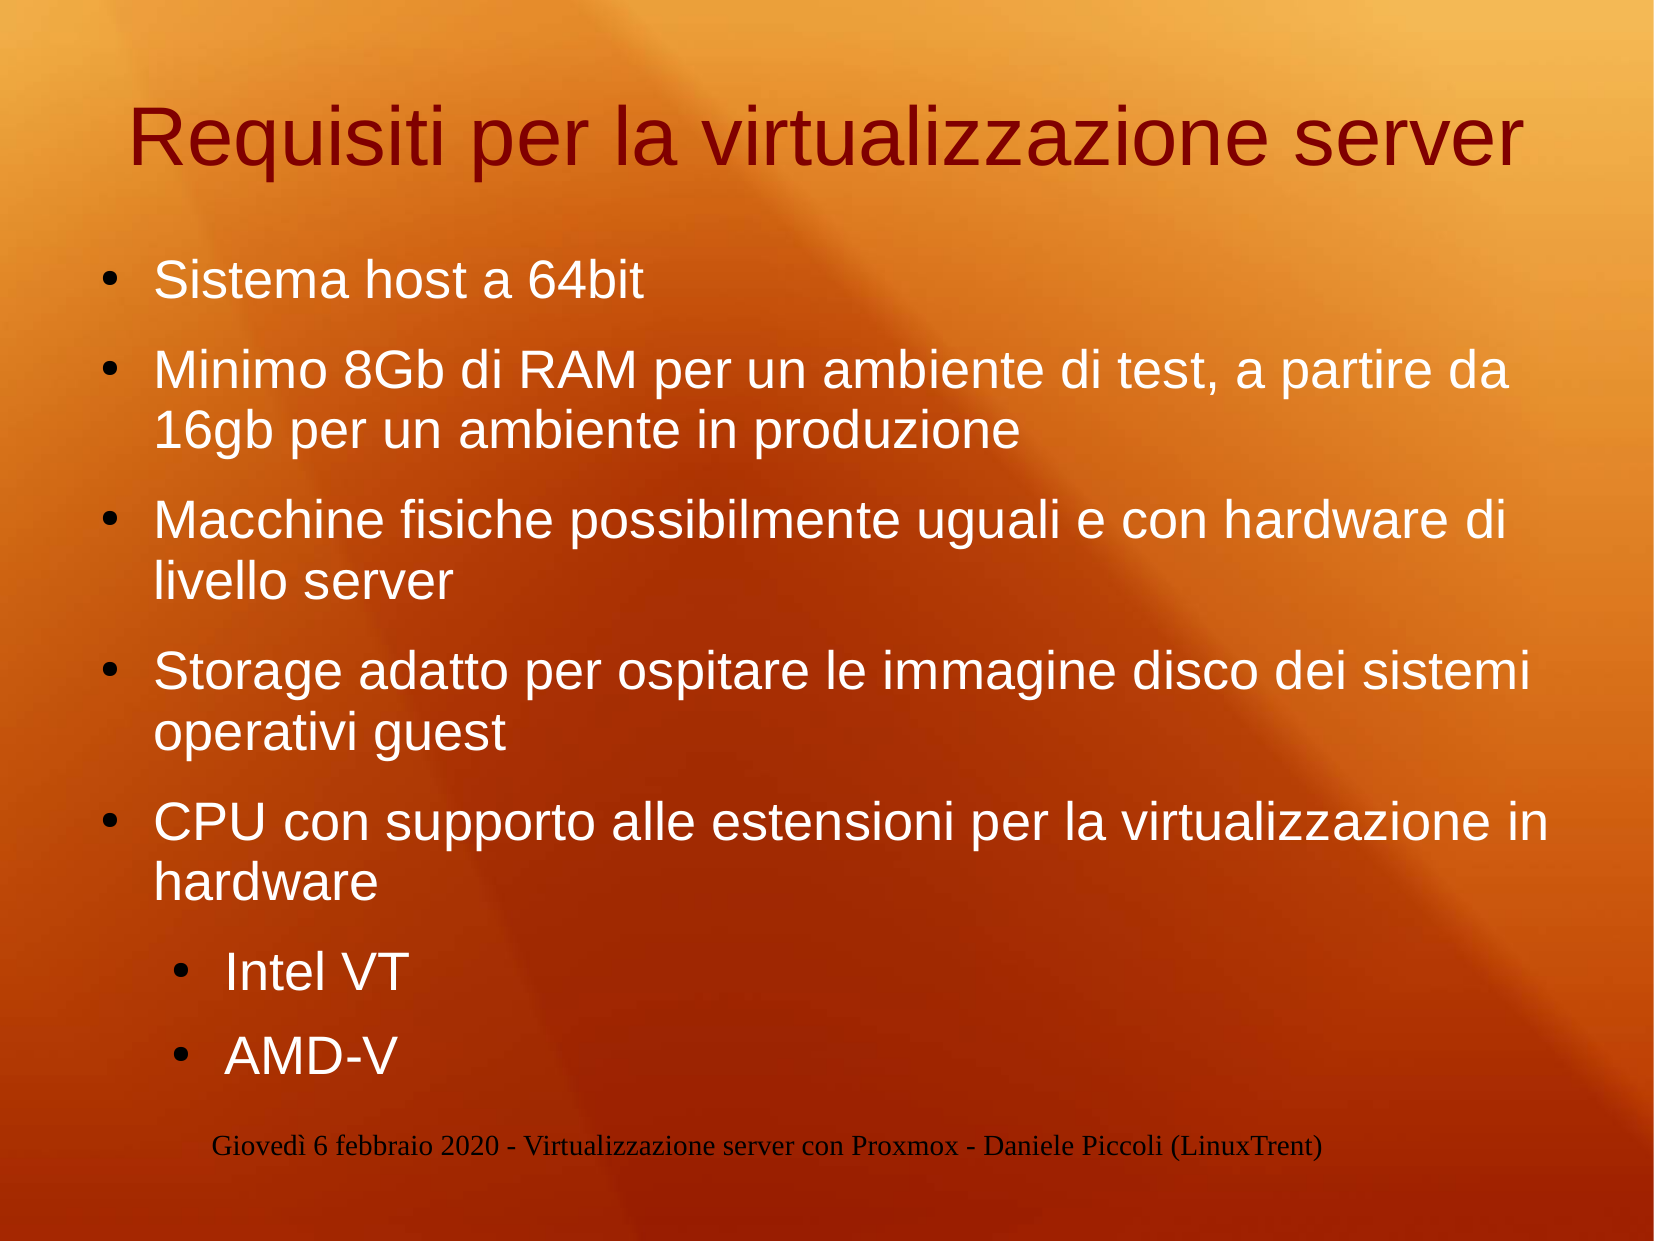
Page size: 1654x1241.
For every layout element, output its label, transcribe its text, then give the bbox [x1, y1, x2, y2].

title Requisiti per la virtualizzazione server [82, 49, 1571, 225]
picture [0, 0, 1654, 1241]
list Sistema host a 64bit Minimo 8Gb di RAM per un ambiente di test, a partire da 16gb per un ambiente in produzione Macchine fisiche possibilmente uguali e con hardware di livello server Storage adatto per ospitare le immagine disco dei sistemi operativi guest CPU con supporto alle estensioni per la virtualizzazione in hardware Intel VT AMD-V [82, 249, 1571, 1176]
